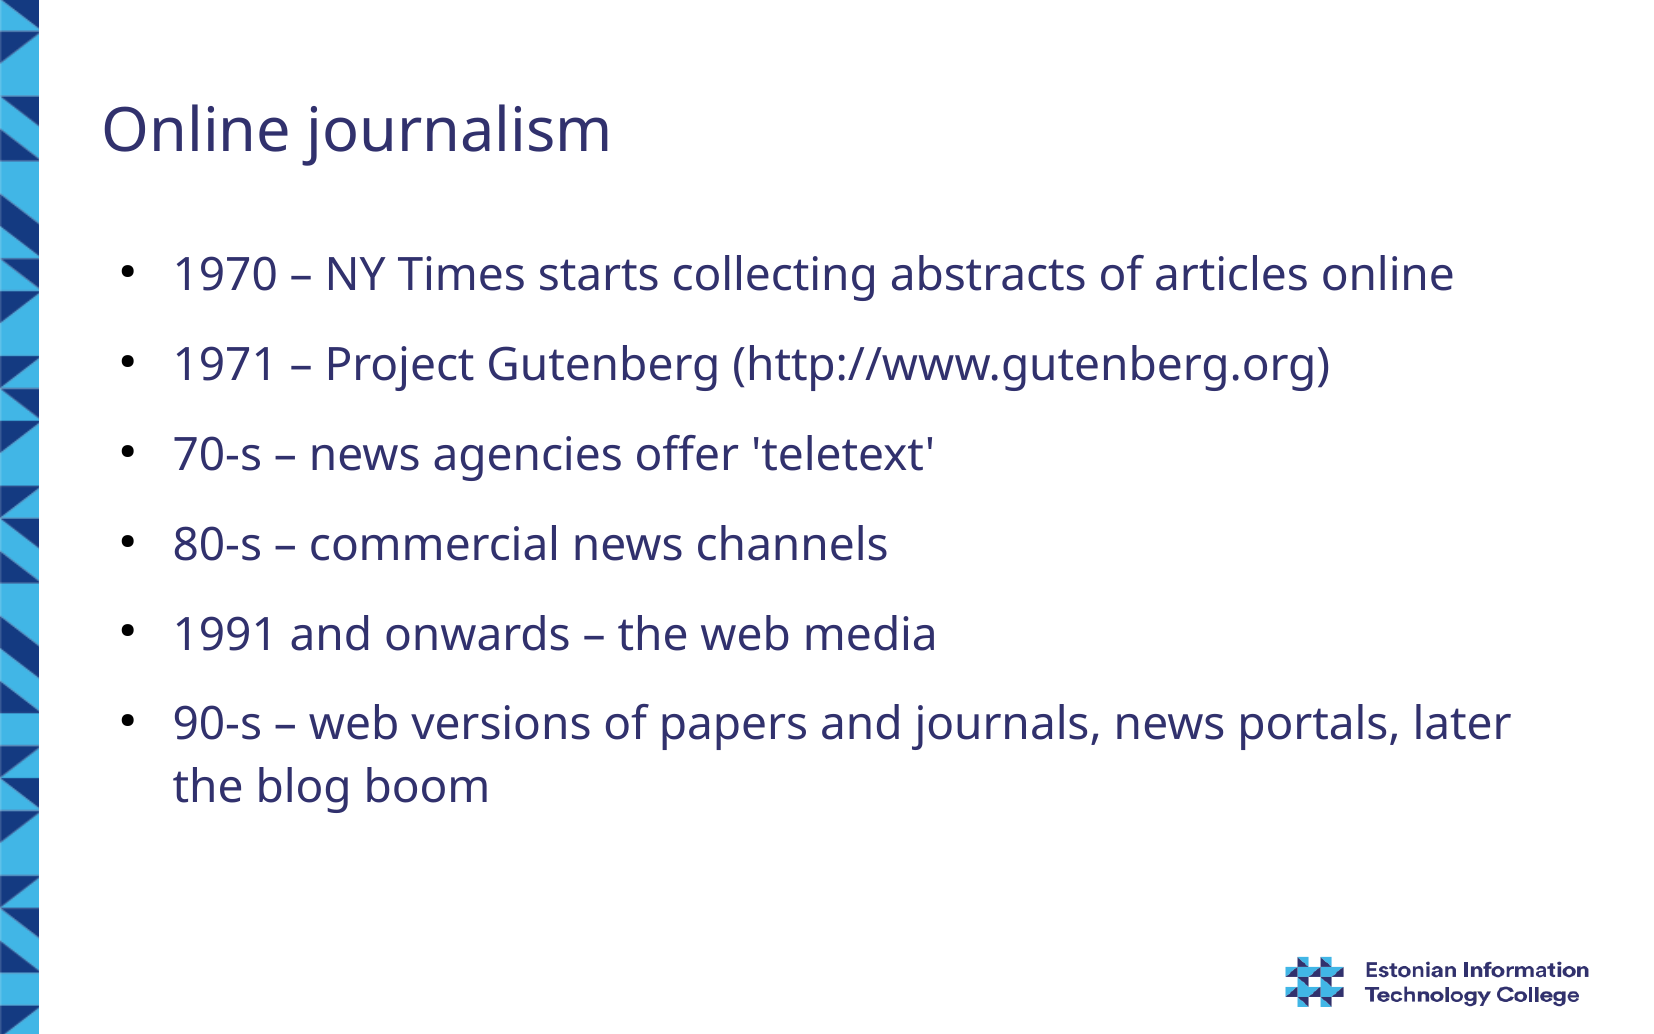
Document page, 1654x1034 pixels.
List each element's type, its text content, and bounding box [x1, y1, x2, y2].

list 1970 – NY Times starts collecting abstracts of articles online 1971 – Project Gutenberg (http://www.gutenberg.org) 70-s – news agencies offer 'teletext' 80-s – commercial news channels 1991 and onwards – the web media 90-s – web versions of papers and journals, news portals, later the blog boom [101, 241, 1591, 924]
title Online journalism [101, 41, 1224, 214]
